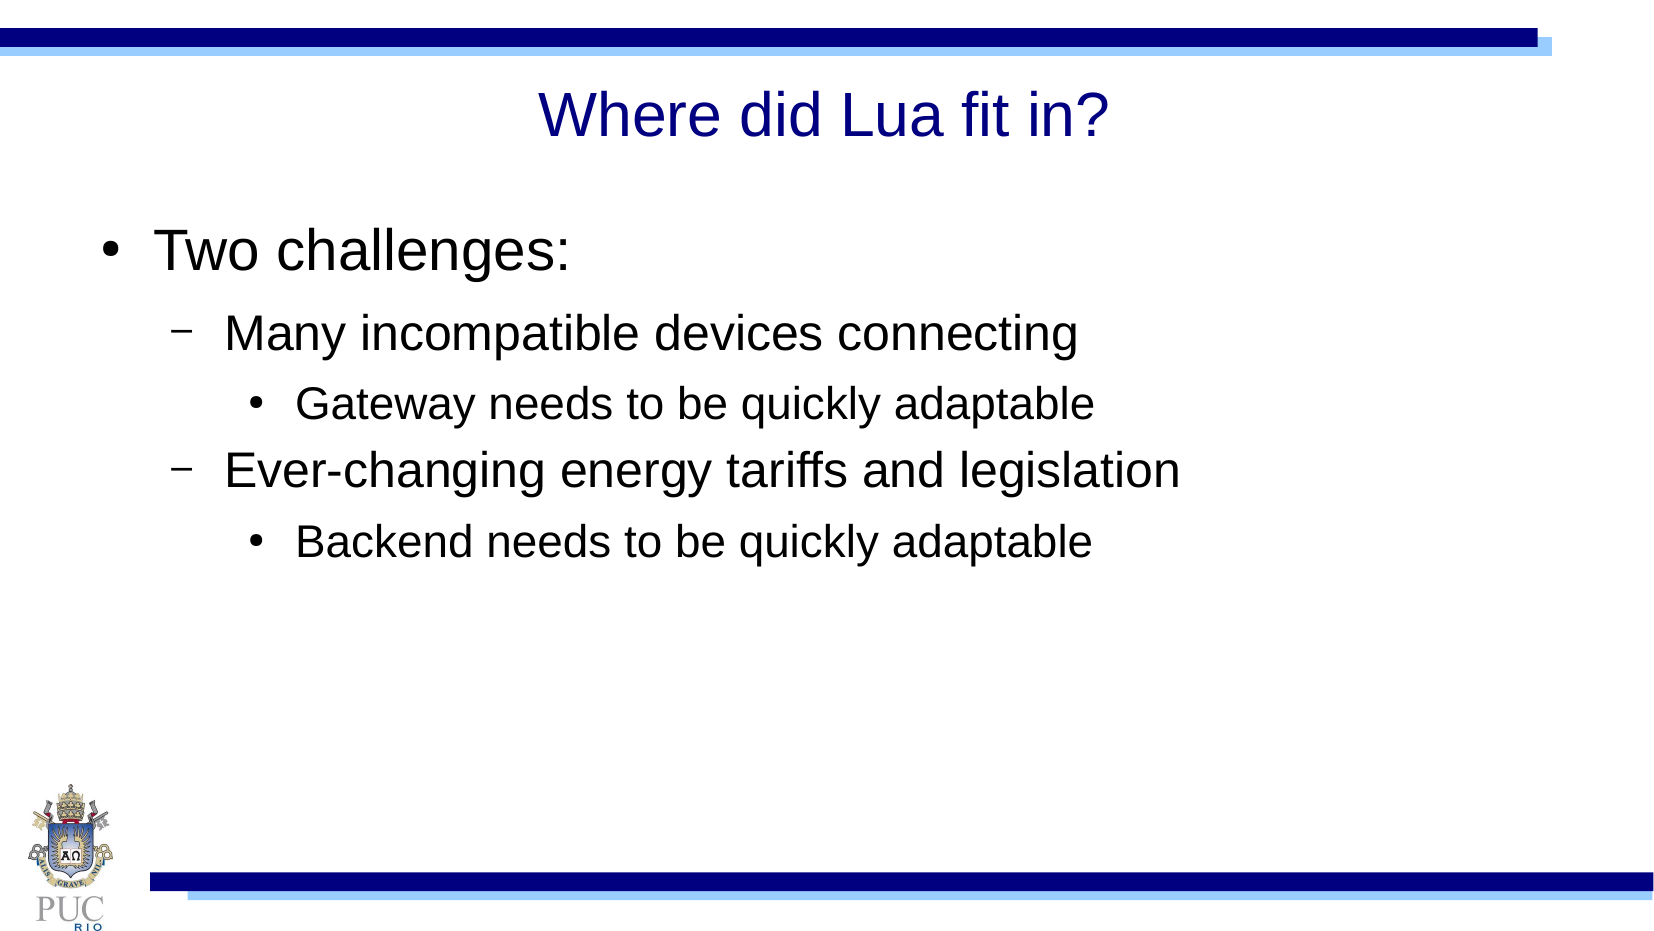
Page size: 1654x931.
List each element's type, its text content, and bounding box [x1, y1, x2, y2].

list Two challenges: Many incompatible devices connecting Gateway needs to be quickly adaptable Ever-changing energy tariffs and legislation Backend needs to be quickly adaptable [82, 217, 1571, 751]
title Where did Lua fit in? [37, 37, 1613, 193]
picture [28, 784, 113, 931]
